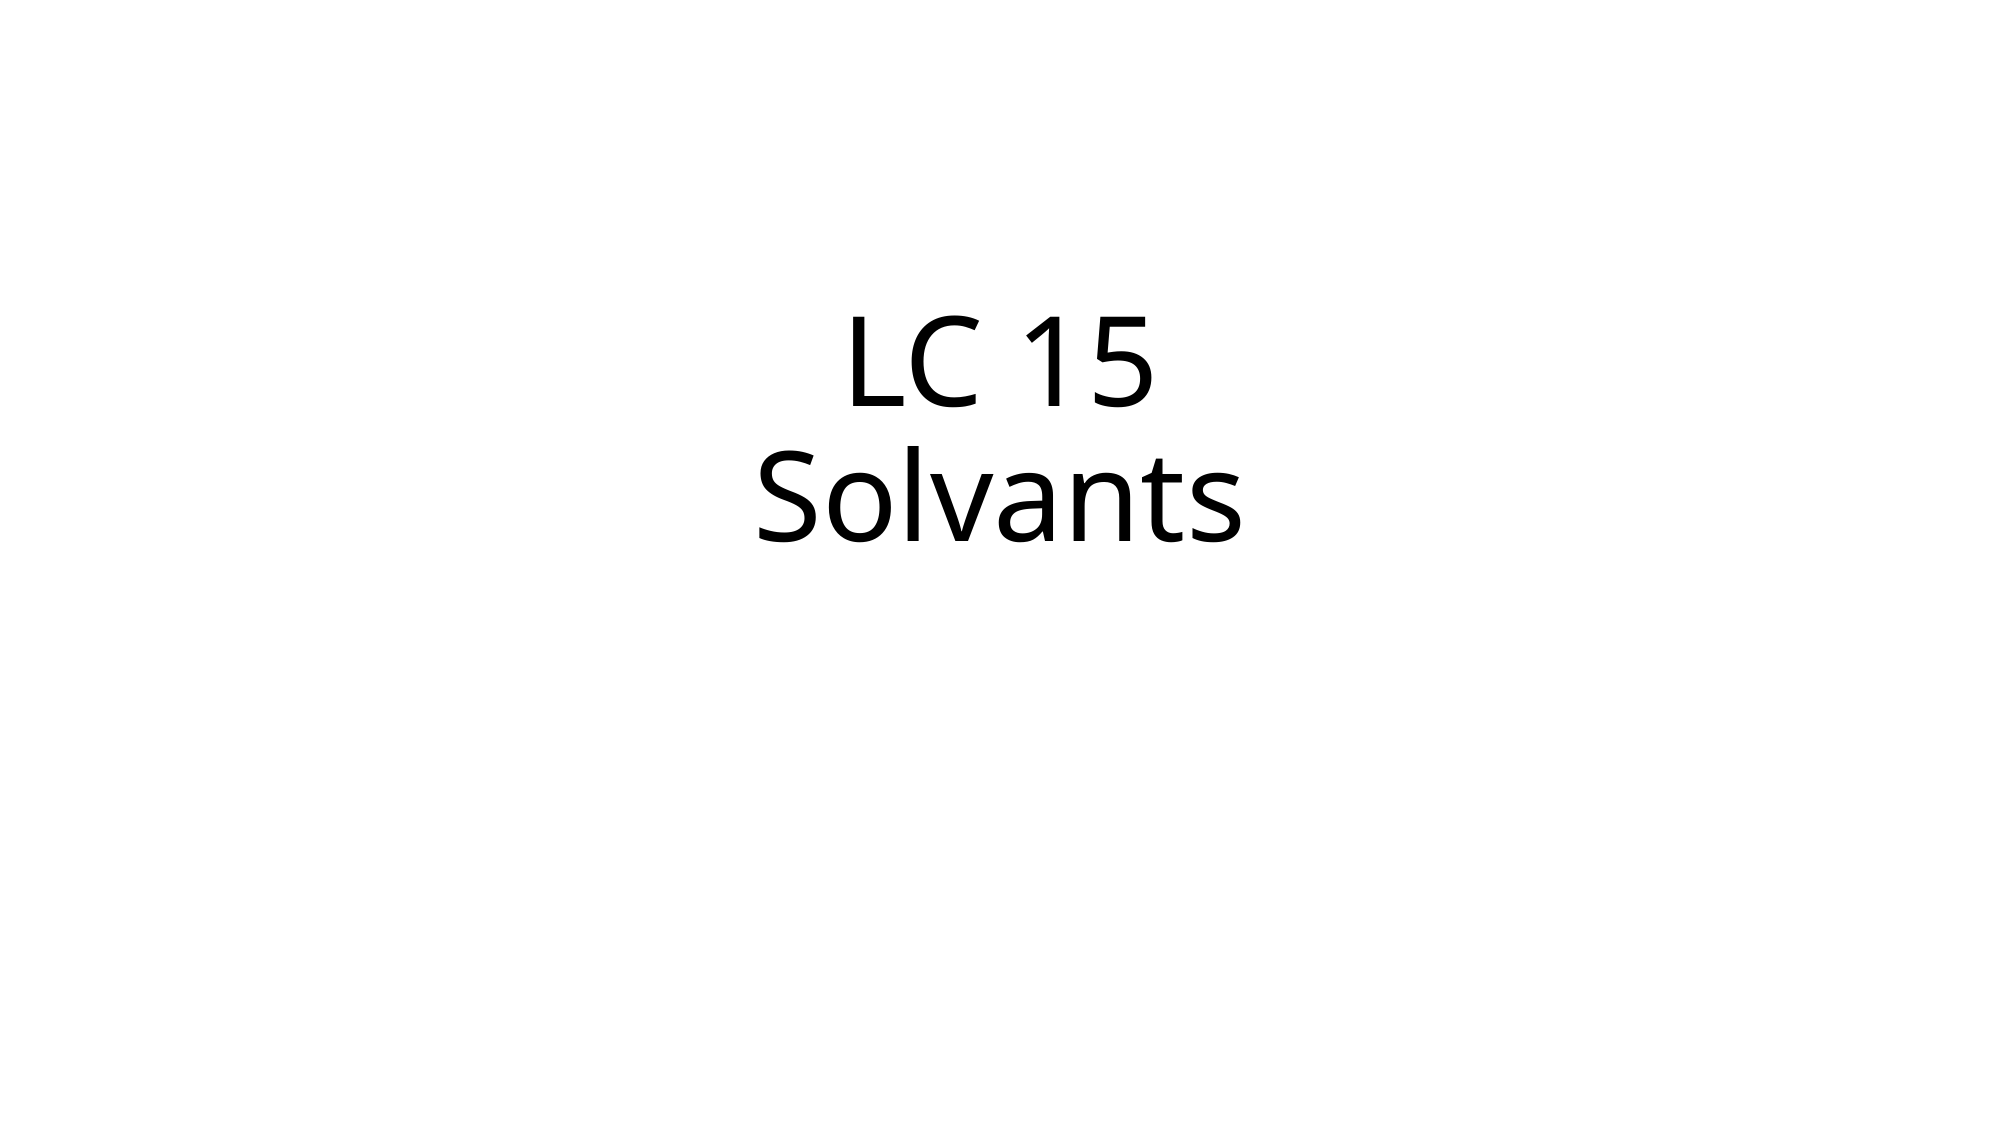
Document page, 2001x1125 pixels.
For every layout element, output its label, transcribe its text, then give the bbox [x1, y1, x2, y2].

title LC 15 Solvants [249, 184, 1750, 576]
